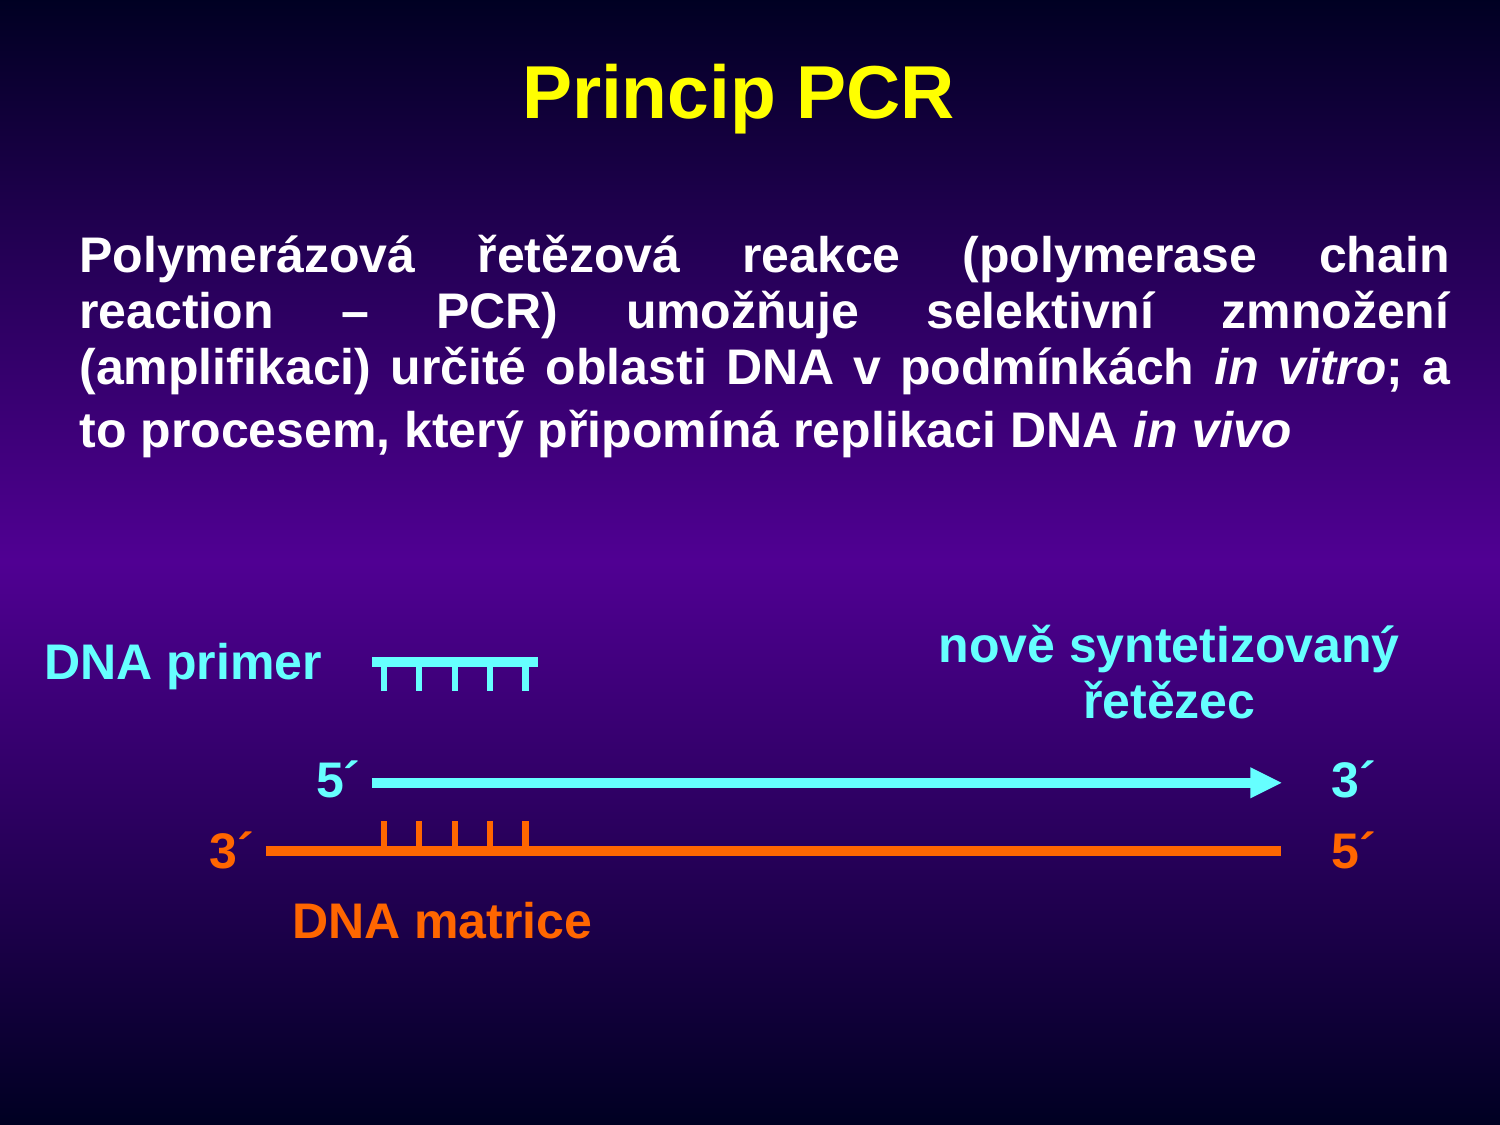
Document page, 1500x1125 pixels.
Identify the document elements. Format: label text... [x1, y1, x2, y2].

text_box 5´ [301, 744, 396, 816]
text_box DNA matrice [277, 886, 621, 958]
title Princip PCR [64, 23, 1413, 161]
text_box 3´ [195, 815, 290, 887]
text_box nově syntetizovaný řetězec [915, 609, 1424, 737]
text_box 5´ [1316, 816, 1412, 887]
text_box DNA primer [29, 626, 373, 698]
text_box Polymerázová řetězová reakce (polymerase chain reaction – PCR) umožňuje selektivní zmnožení (amplifikaci) určité oblasti DNA v podmínkách in vitro; a to procesem, který připomíná replikaci DNA in vivo [64, 220, 1465, 504]
text_box 3´ [1316, 744, 1412, 816]
